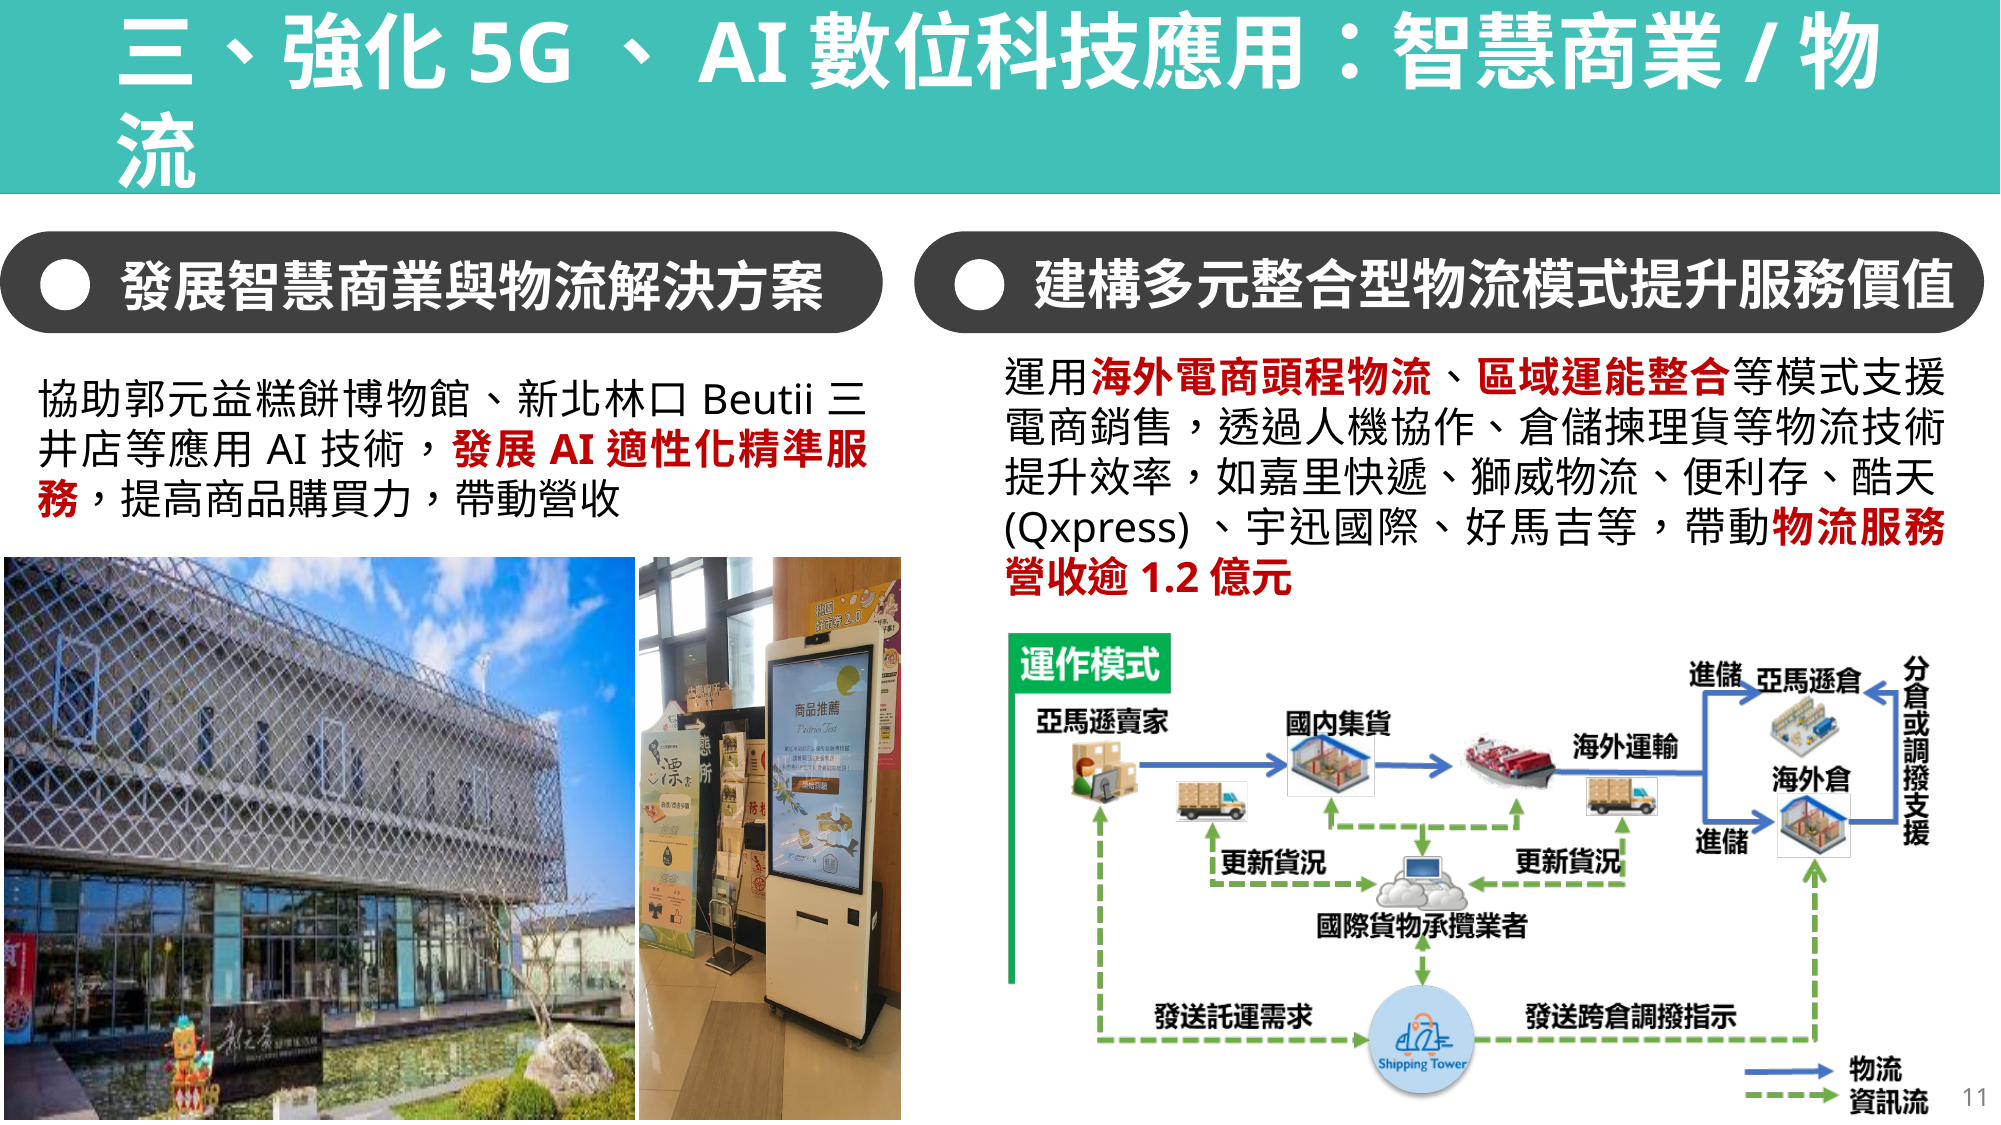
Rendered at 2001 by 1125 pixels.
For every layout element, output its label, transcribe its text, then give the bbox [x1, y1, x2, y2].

text_box [0, 231, 883, 334]
slide_number <編號> [1951, 1074, 2000, 1120]
picture [4, 557, 635, 1120]
text_box 發展智慧商業與物流解決方案 [101, 252, 843, 318]
picture [999, 630, 1951, 1125]
text_box 運用海外電商頭程物流、區域運能整合等模式支援電商銷售，透過人機協作、倉儲揀理貨等物流技術提升效率，如嘉里快遞、獅威物流、便利存、酷天(Qxpress)、宇迅國際、好馬吉等，帶動物流服務營收逾1.2億元 [989, 343, 1961, 609]
text_box 建構多元整合型物流模式提升服務價值 [1015, 250, 1984, 316]
text_box 協助郭元益糕餅博物館、新北林口Beutii三井店等應用AI技術，發展AI適性化精準服務，提高商品購買力，帶動營收 [22, 365, 883, 531]
text_box [914, 231, 1973, 334]
title 三、強化5G、AI數位科技應用：智慧商業/物流 [99, 25, 1965, 175]
picture [639, 557, 901, 1120]
